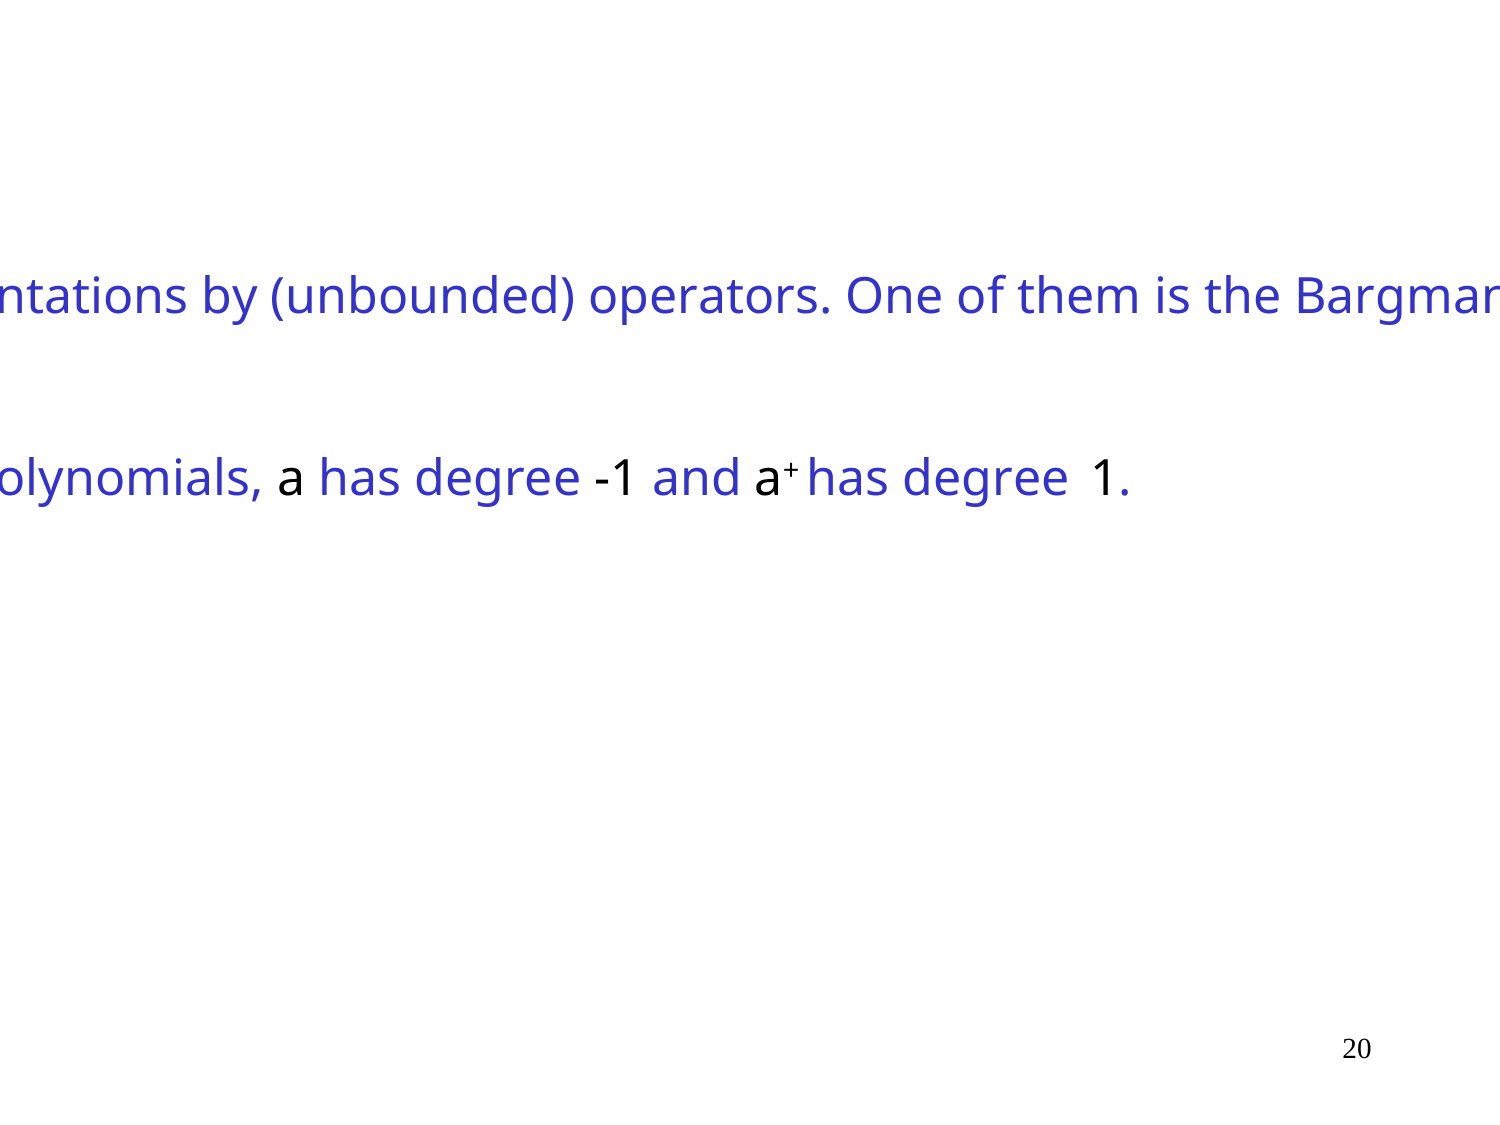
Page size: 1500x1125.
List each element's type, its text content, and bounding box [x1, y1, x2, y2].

text_box There are many (faithful) representations by (unbounded) operators. One of them is the Bargmann-Fock representation a  d/dx ; a+  x Where, when seen as acting on polynomials, a has degree -1 and a+ has degree 1. [0, 255, 1500, 514]
